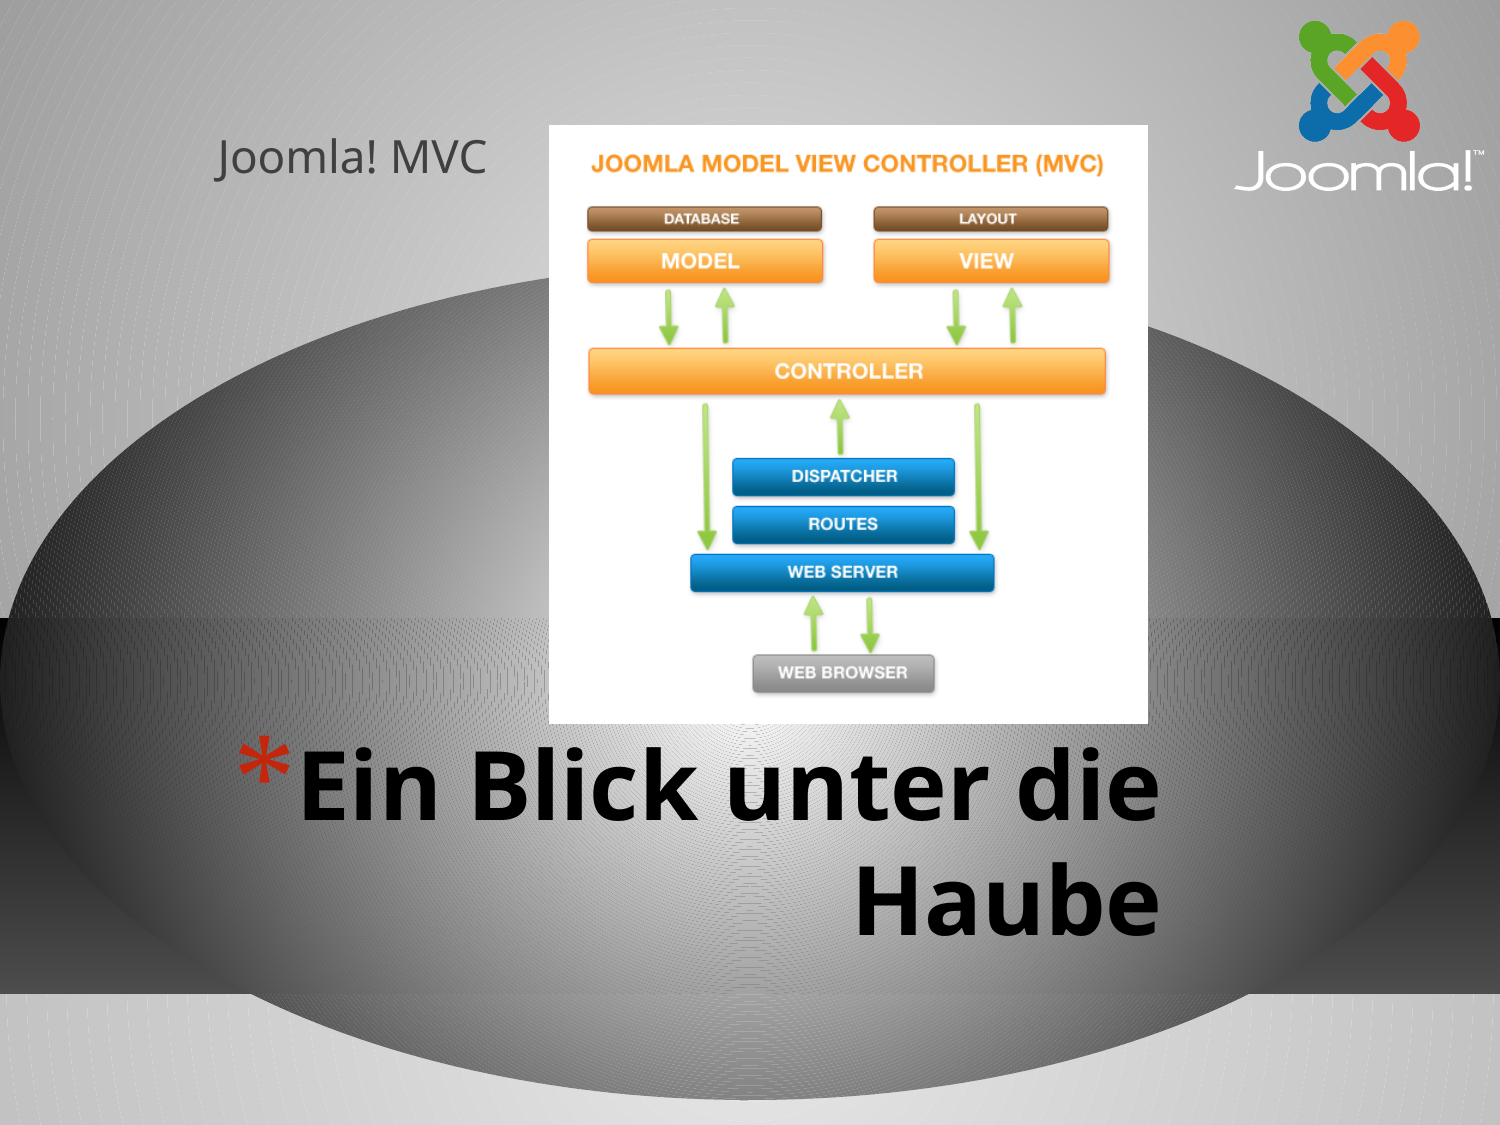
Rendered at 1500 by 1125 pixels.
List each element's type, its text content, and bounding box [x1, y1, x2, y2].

title Ein Blick unter die Haube [123, 717, 1363, 905]
list Joomla! MVC [187, 120, 1238, 691]
picture [549, 125, 1148, 724]
